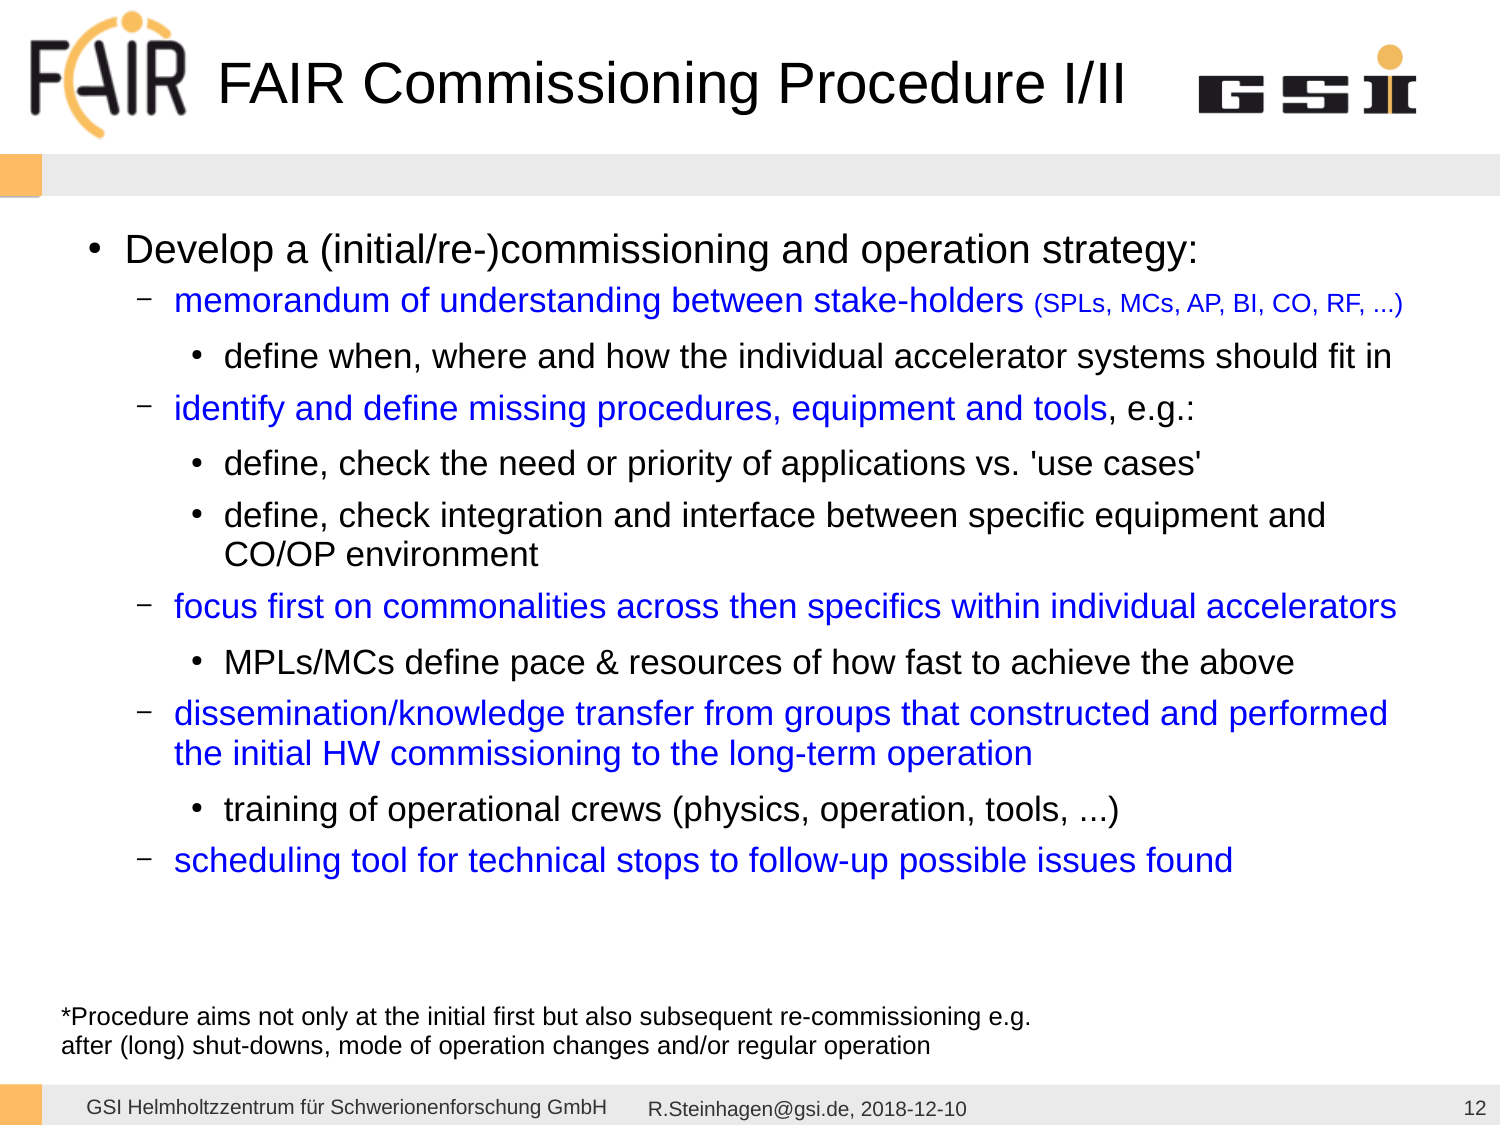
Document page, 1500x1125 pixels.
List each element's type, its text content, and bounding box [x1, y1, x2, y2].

picture [1197, 42, 1419, 117]
picture [30, 9, 187, 141]
title FAIR Commissioning Procedure I/II [217, 20, 1180, 147]
text_box *Procedure aims not only at the initial first but also subsequent re-commissioning e.g. after (long) shut-downs, mode of operation changes and/or regular operation [61, 1002, 1034, 1080]
list Develop a (initial/re-)commissioning and operation strategy: memorandum of understanding between stake-holders (SPLs, MCs, AP, BI, CO, RF, ...) define when, where and how the individual accelerator systems should fit in identify and define missing procedures, equipment and tools, e.g.: define, check the need or priority of applications vs. 'use cases' define, check integration and interface between specific equipment and CO/OP environment focus first on commonalities across then specifics within individual accelerators MPLs/MCs define pace & resources of how fast to achieve the above dissemination/knowledge transfer from groups that constructed and performed the initial HW commissioning to the long-term operation training of operational crews (physics, operation, tools, ...) scheduling tool for technical stops to follow-up possible issues found [75, 226, 1425, 961]
